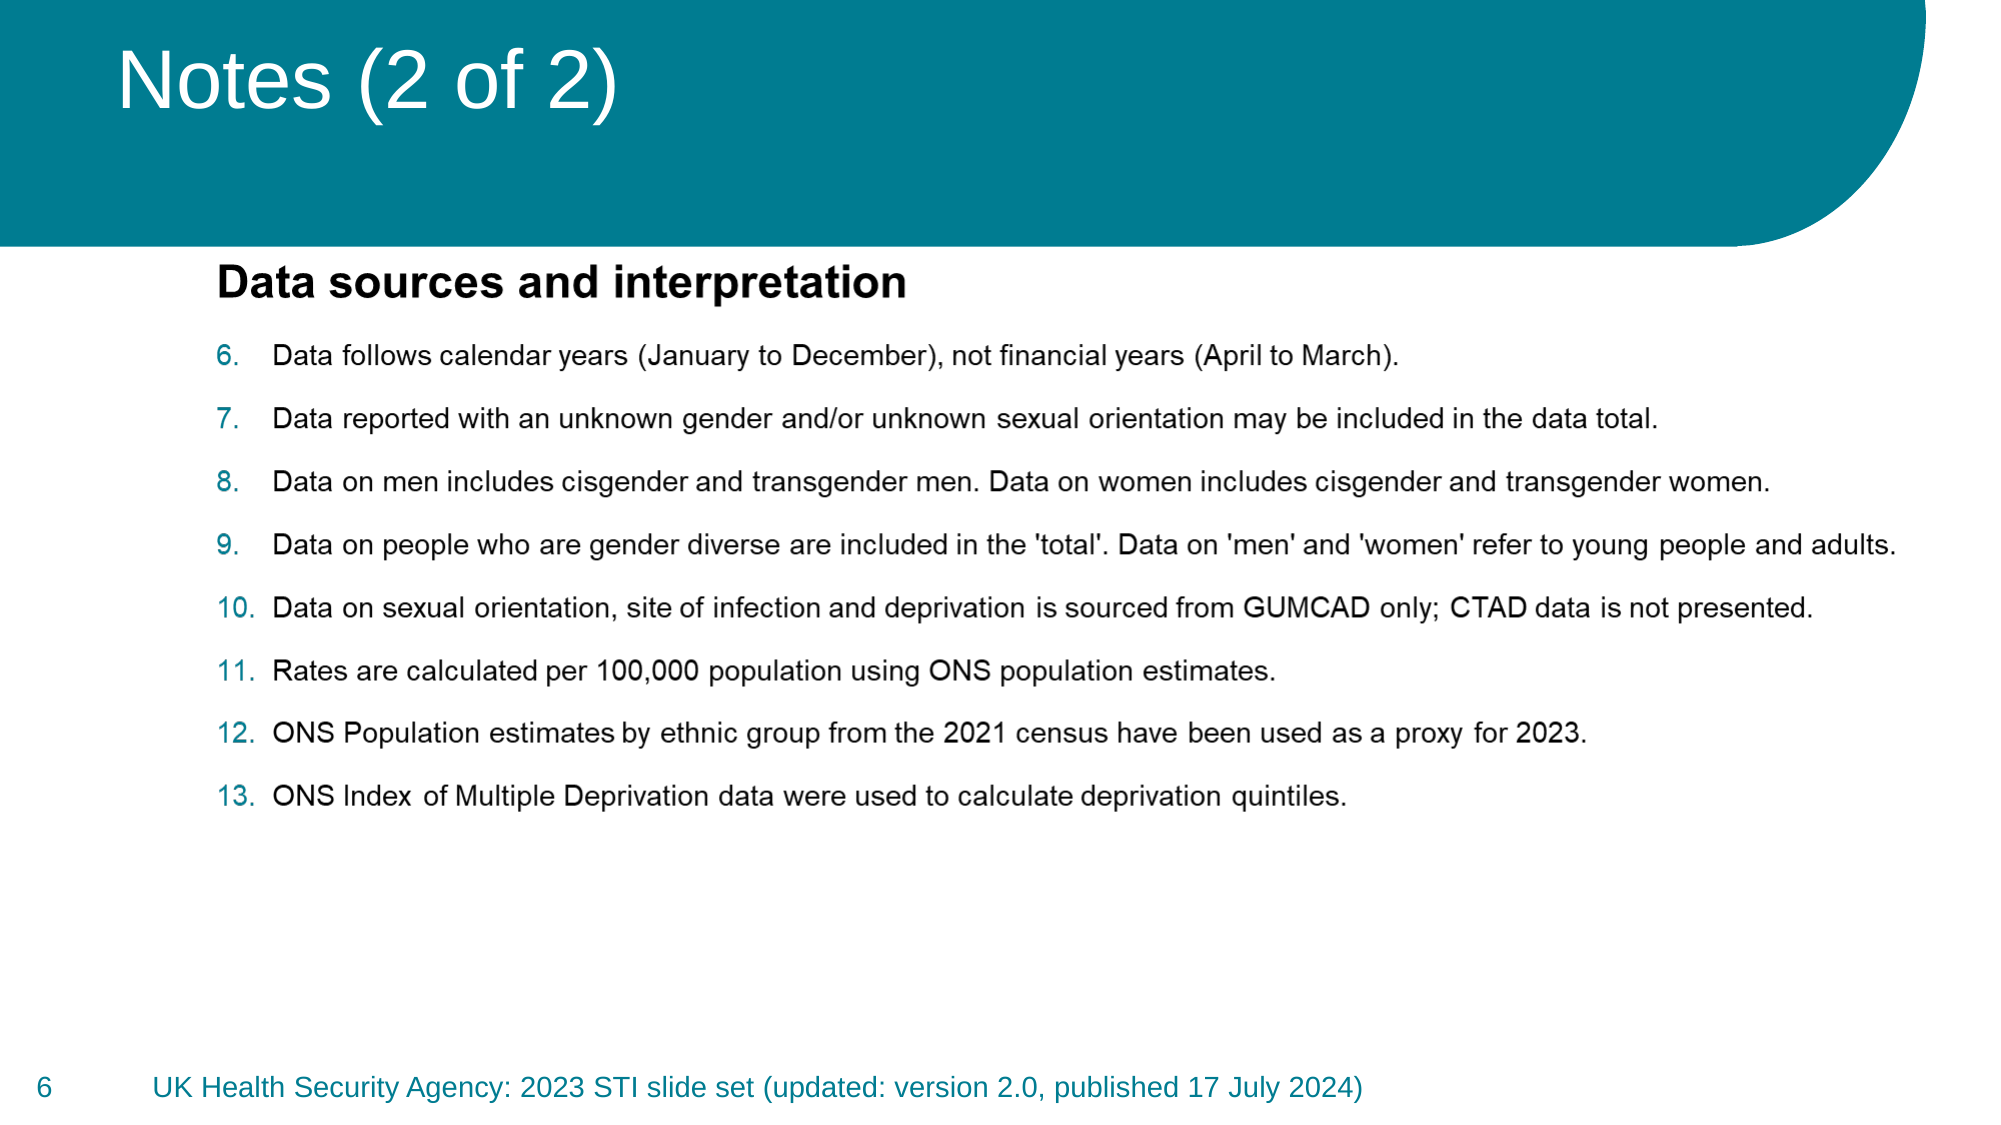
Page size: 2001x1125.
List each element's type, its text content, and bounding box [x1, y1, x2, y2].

title Notes (2 of 2) [101, 29, 1747, 189]
text_box UK Health Security Agency: 2023 STI slide set (updated: version 2.0, published 17 July 2024) [137, 1056, 188, 1116]
picture [188, 239, 1971, 1116]
text_box [21, 1056, 120, 1117]
